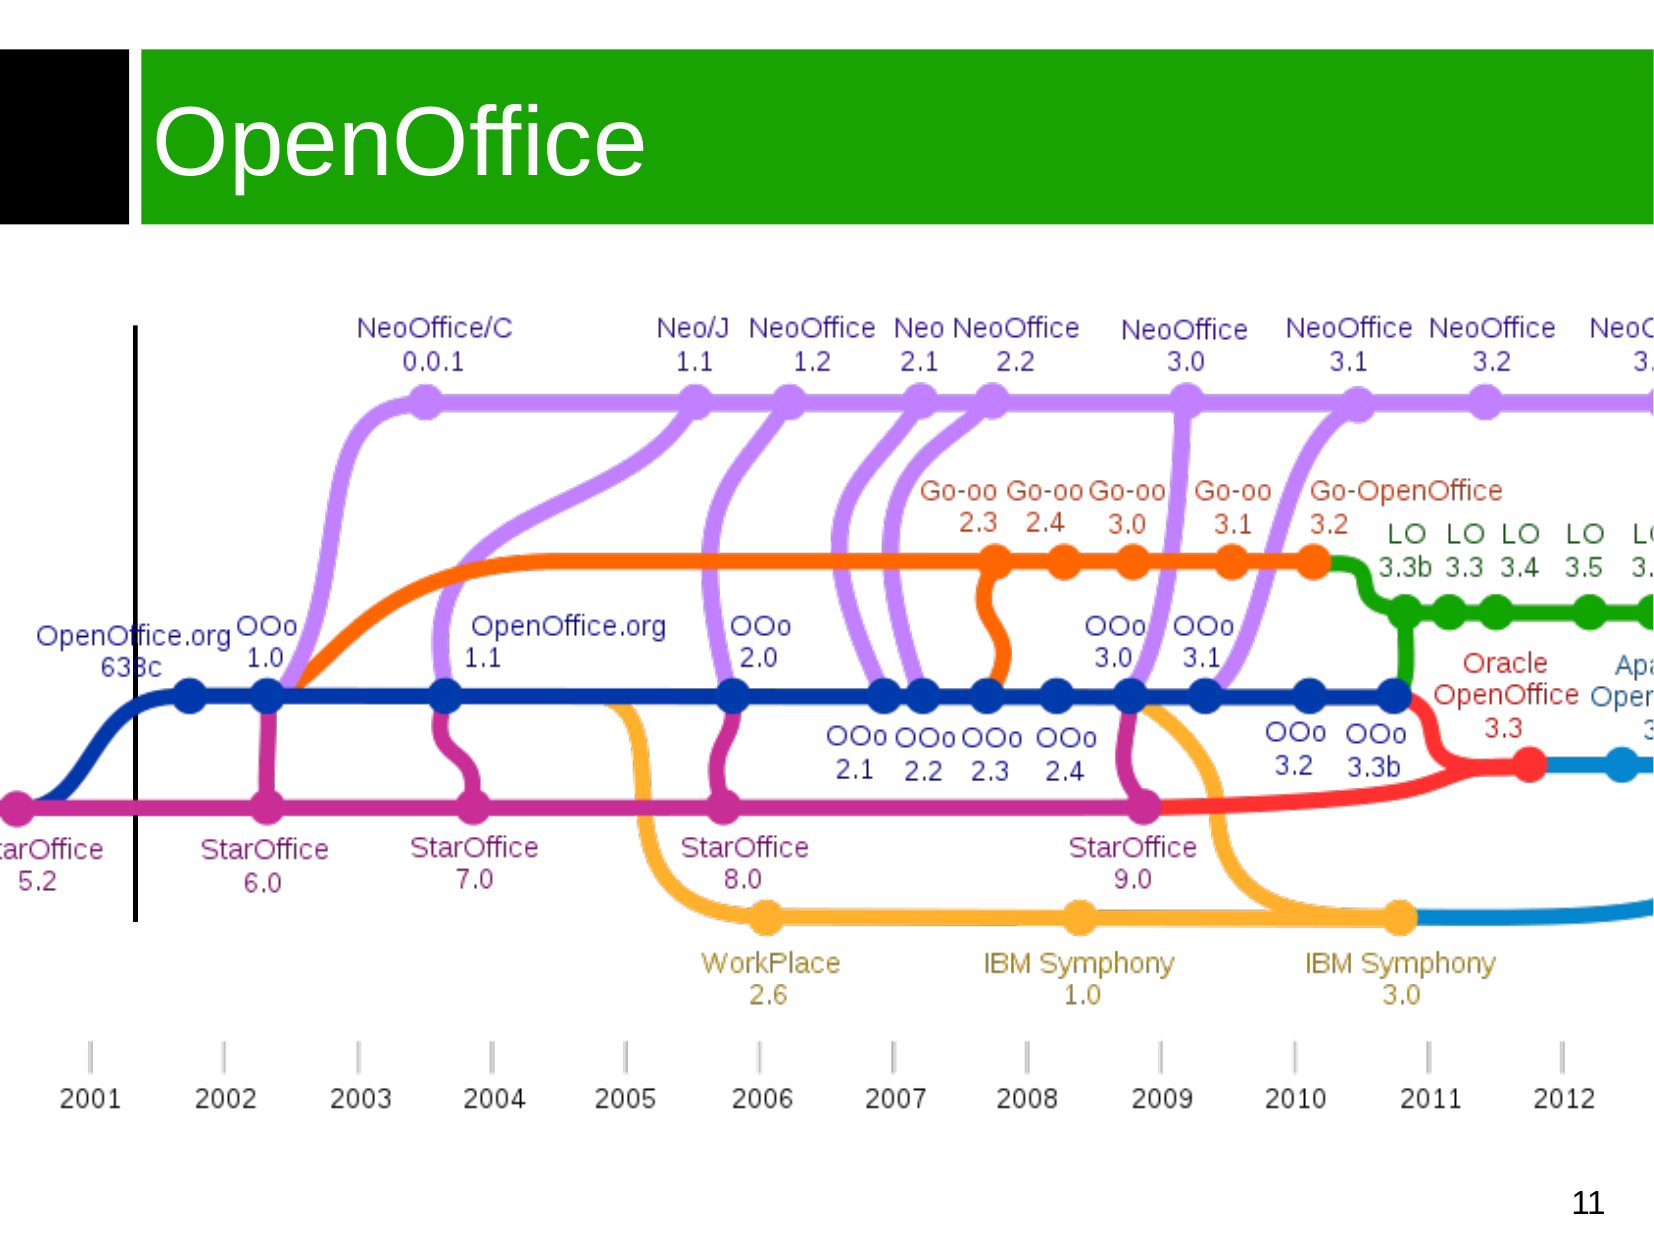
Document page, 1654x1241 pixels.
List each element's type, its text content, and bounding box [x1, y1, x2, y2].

title OpenOffice [152, 72, 1654, 211]
picture [0, 287, 1654, 1134]
